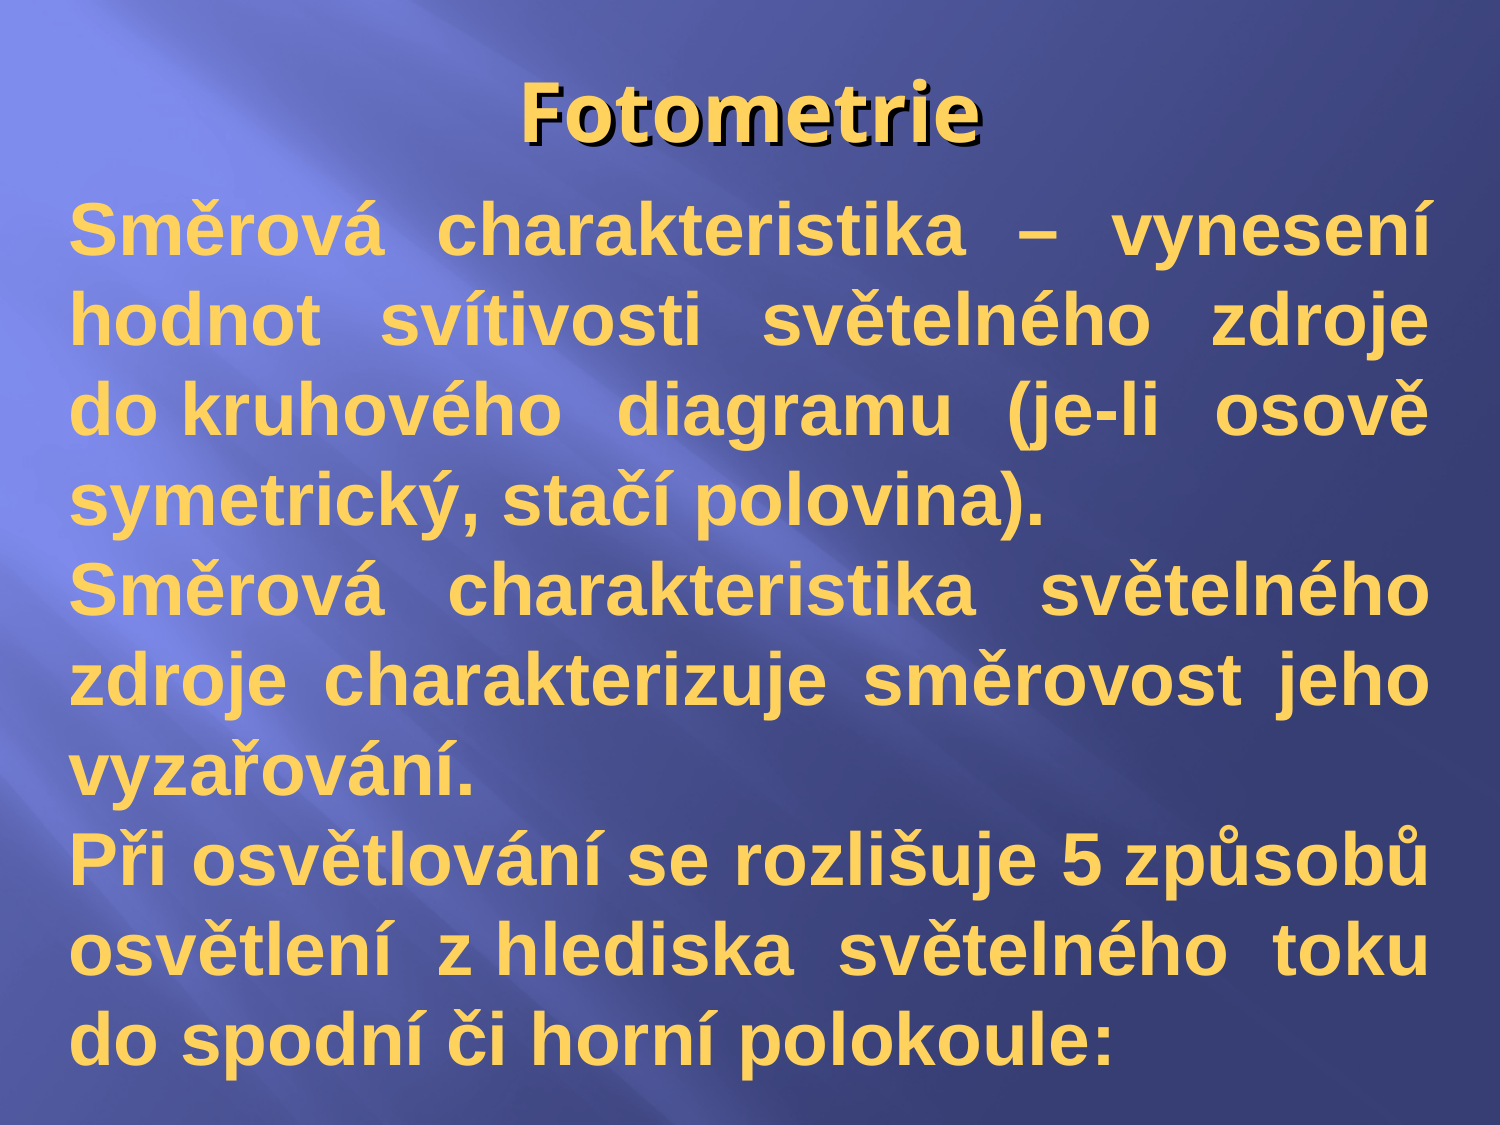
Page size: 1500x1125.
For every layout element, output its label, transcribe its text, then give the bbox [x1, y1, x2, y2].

text_box Směrová charakteristika – vynesení hodnot svítivosti světelného zdroje do kruhového diagramu (je-li osově symetrický, stačí polovina). Směrová charakteristika světelného zdroje charakterizuje směrovost jeho vyzařování. Při osvětlování se rozlišuje 5 způsobů osvětlení z hlediska světelného toku do spodní či horní polokoule: [53, 172, 1447, 1047]
title Fotometrie [75, 45, 1426, 172]
